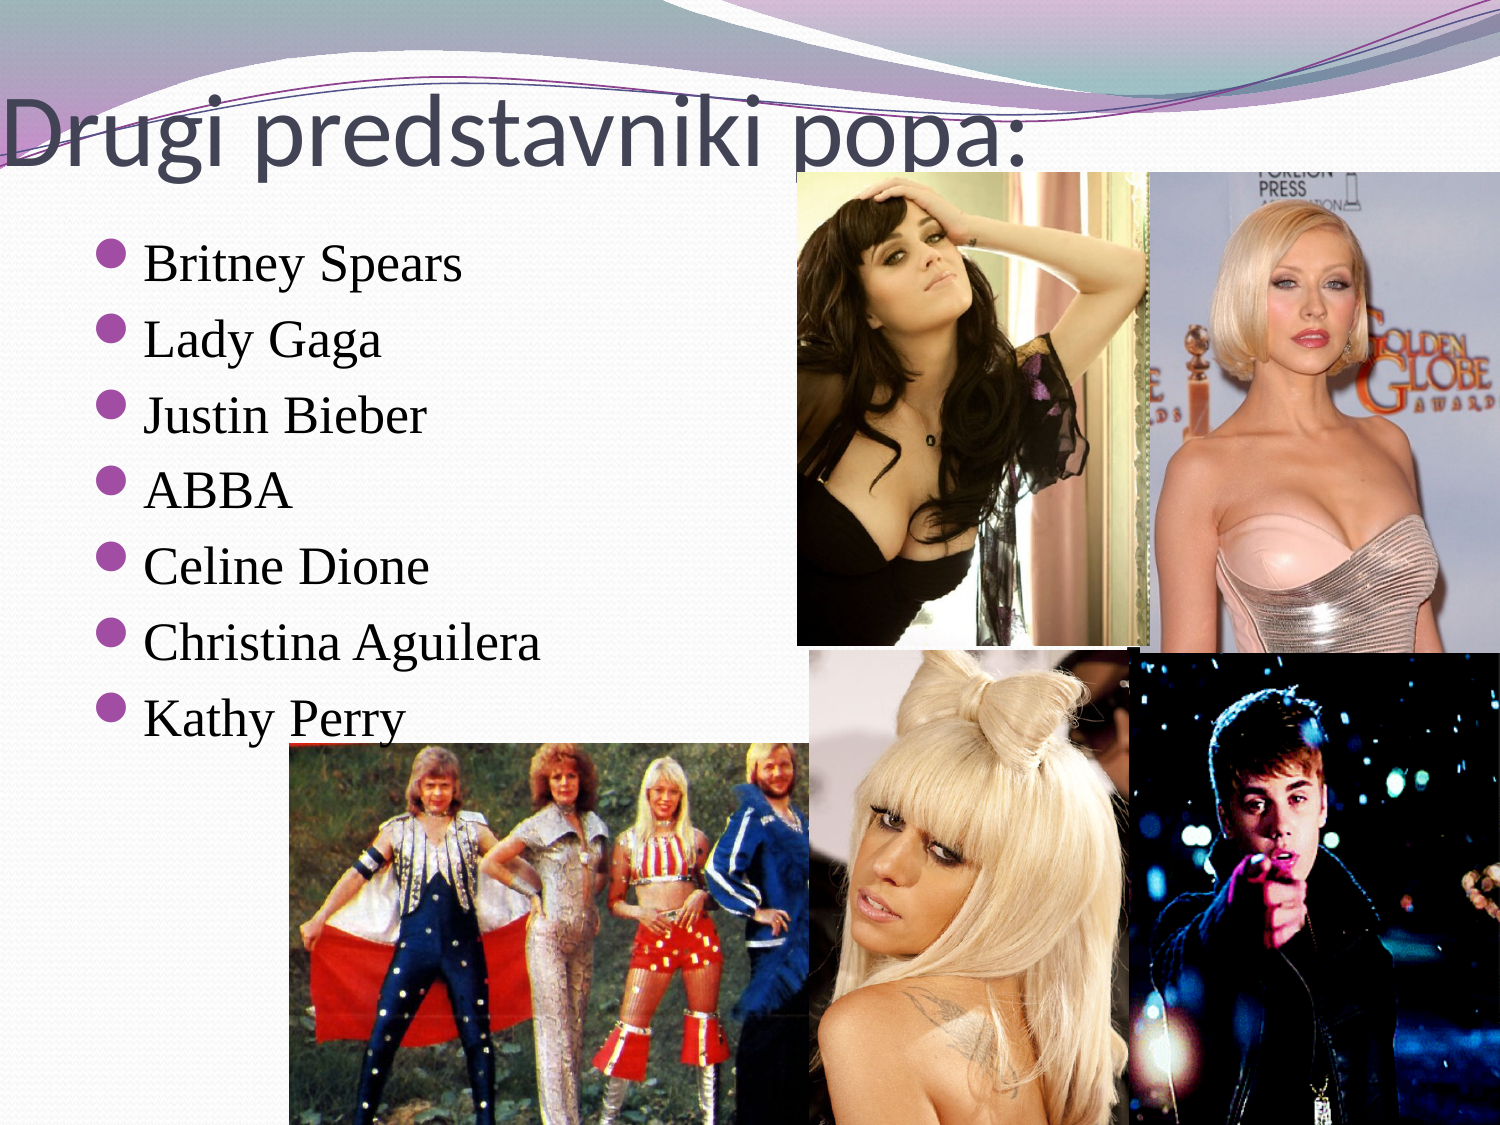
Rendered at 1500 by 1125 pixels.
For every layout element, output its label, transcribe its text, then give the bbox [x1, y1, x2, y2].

picture [1052, 113, 1105, 119]
title Drugi predstavniki popa: [0, 0, 1052, 188]
list Britney Spears Lady Gaga Justin Bieber ABBA Celine Dione Christina Aguilera Kathy Perry [76, 220, 644, 775]
picture [0, 56, 1500, 1125]
